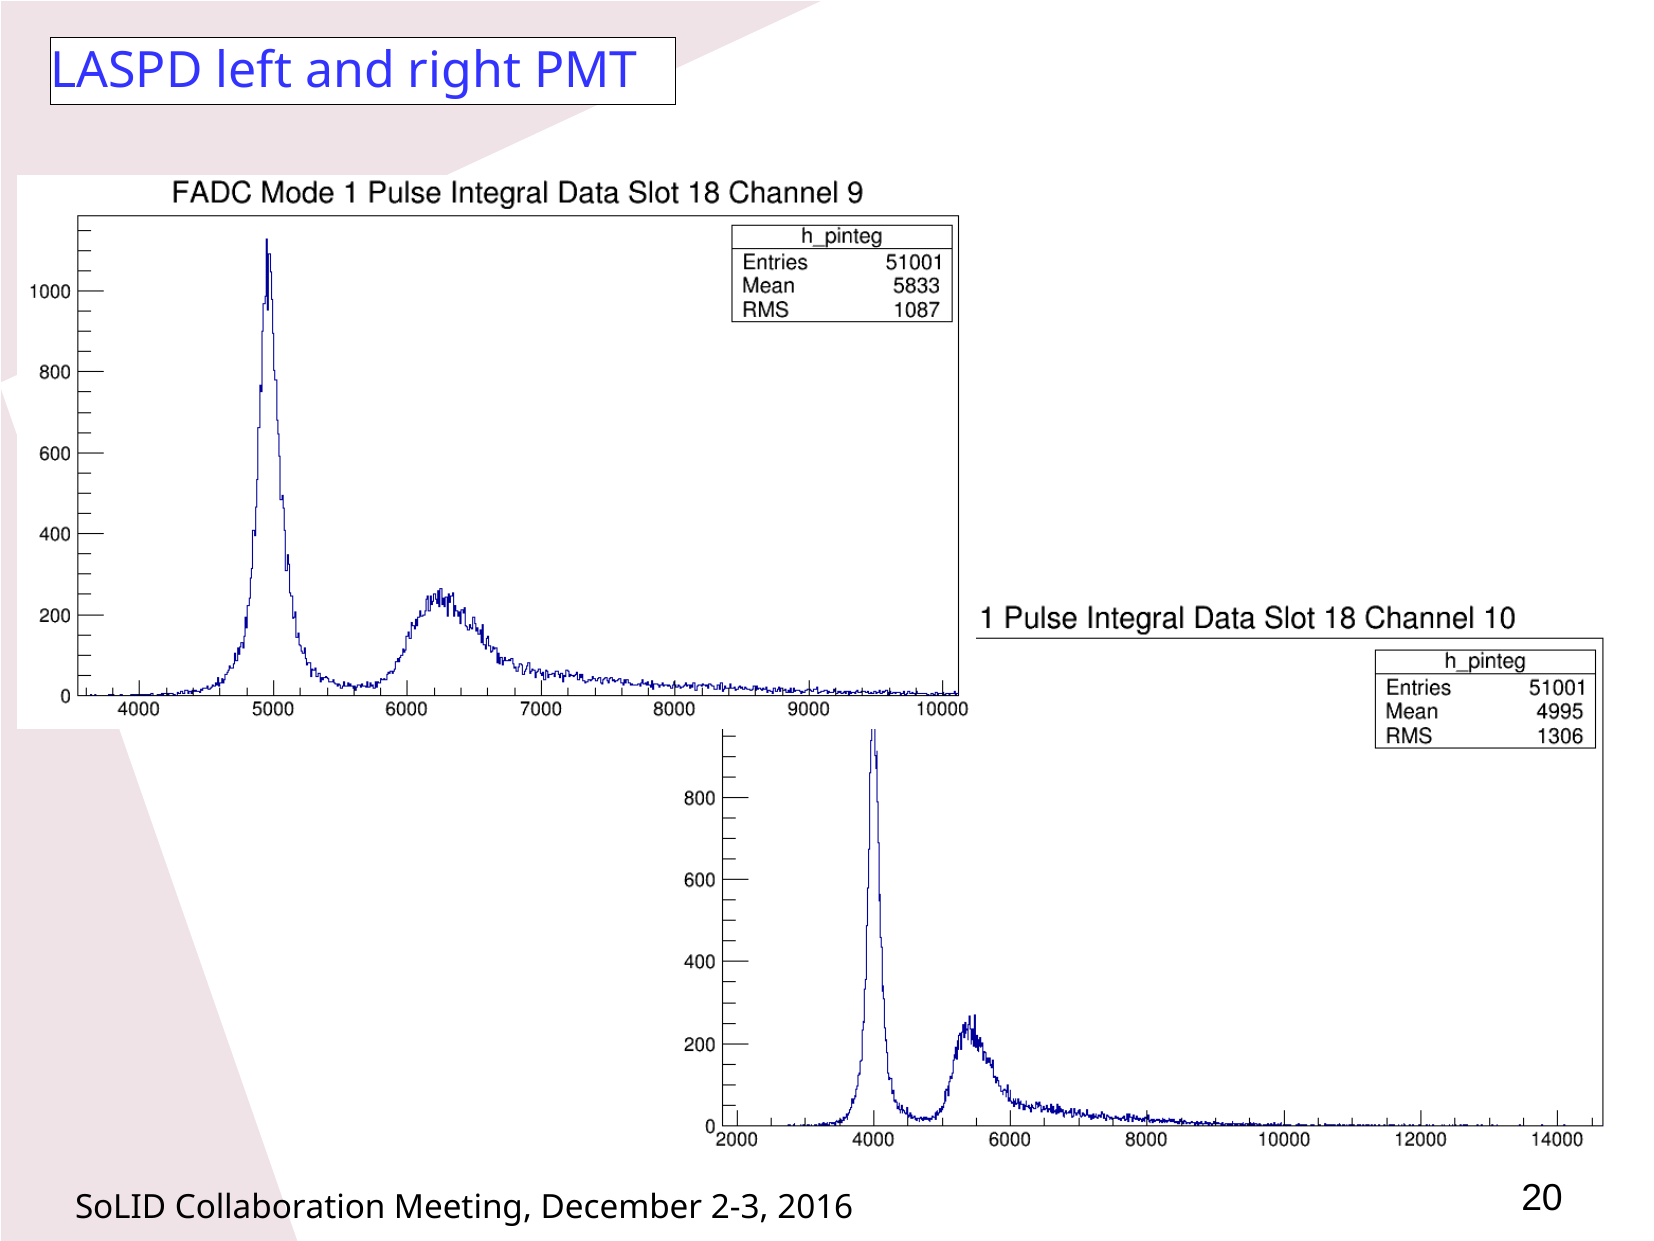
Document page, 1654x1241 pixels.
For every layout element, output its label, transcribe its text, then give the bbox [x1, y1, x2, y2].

picture [17, 175, 1613, 1163]
text_box LASPD left and right PMT [50, 37, 676, 105]
